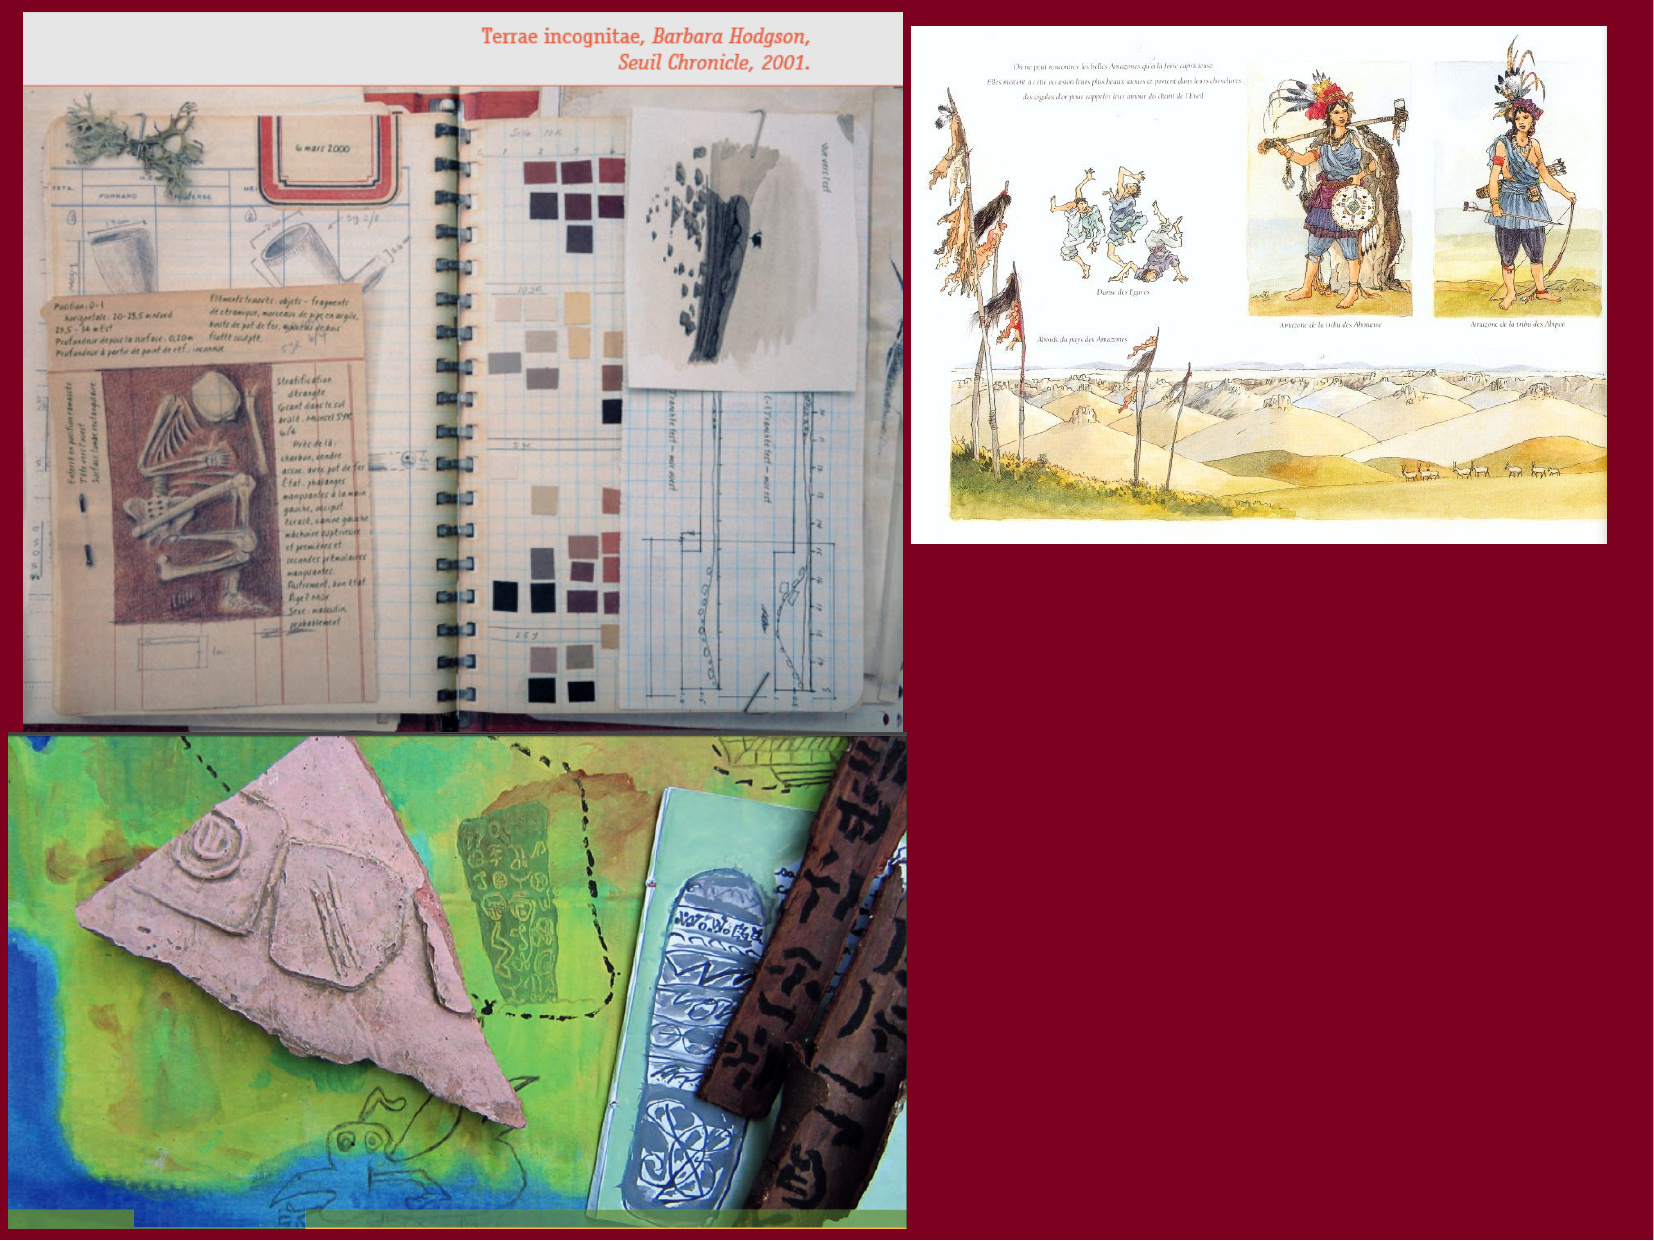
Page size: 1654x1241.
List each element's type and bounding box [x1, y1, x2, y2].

picture [8, 12, 907, 1229]
picture [911, 26, 1607, 544]
